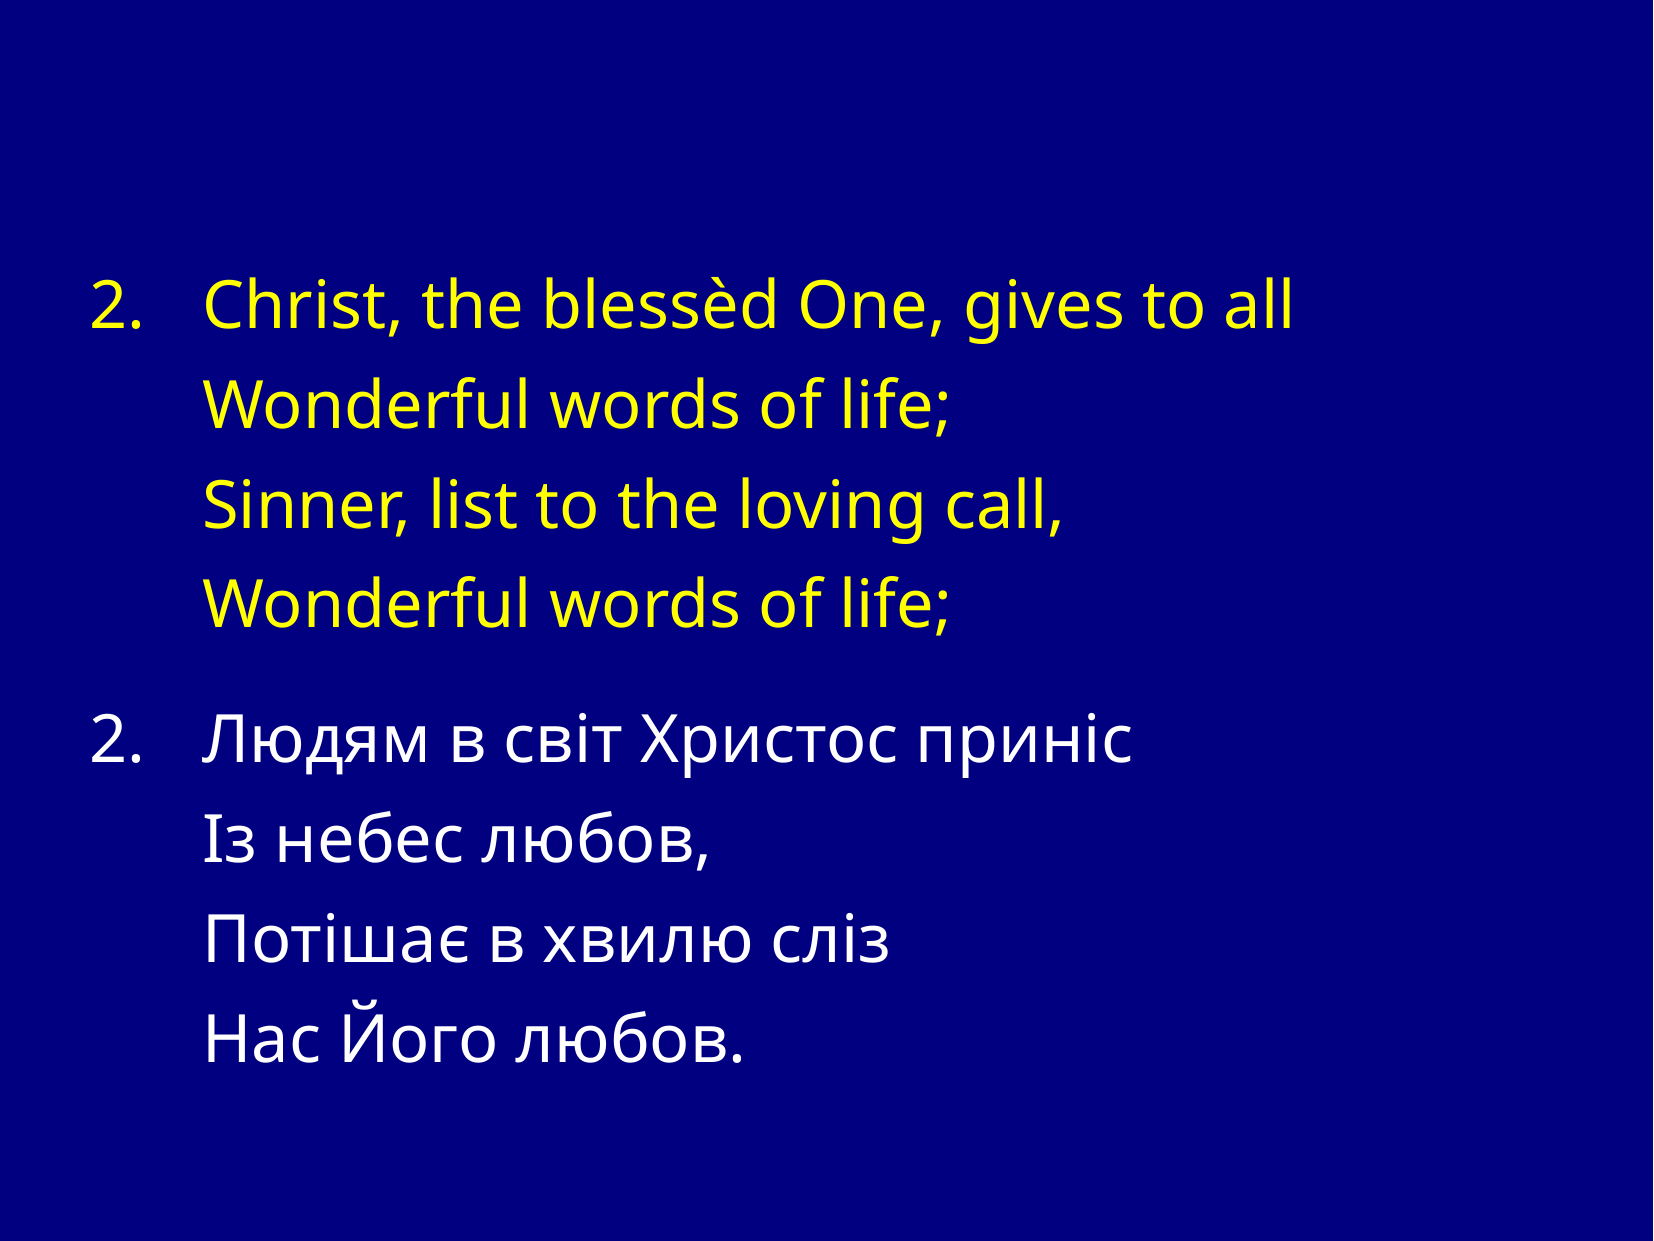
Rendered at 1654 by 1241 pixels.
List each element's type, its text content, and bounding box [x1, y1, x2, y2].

text_box 2. Людям в світ Христос приніс Із небес любов, Потішає в хвилю сліз Нас Його любов. [75, 675, 1576, 1163]
text_box 2. Christ, the blessèd One, gives to all Wonderful words of life; Sinner, list to the loving call, Wonderful words of life; [75, 150, 1576, 638]
